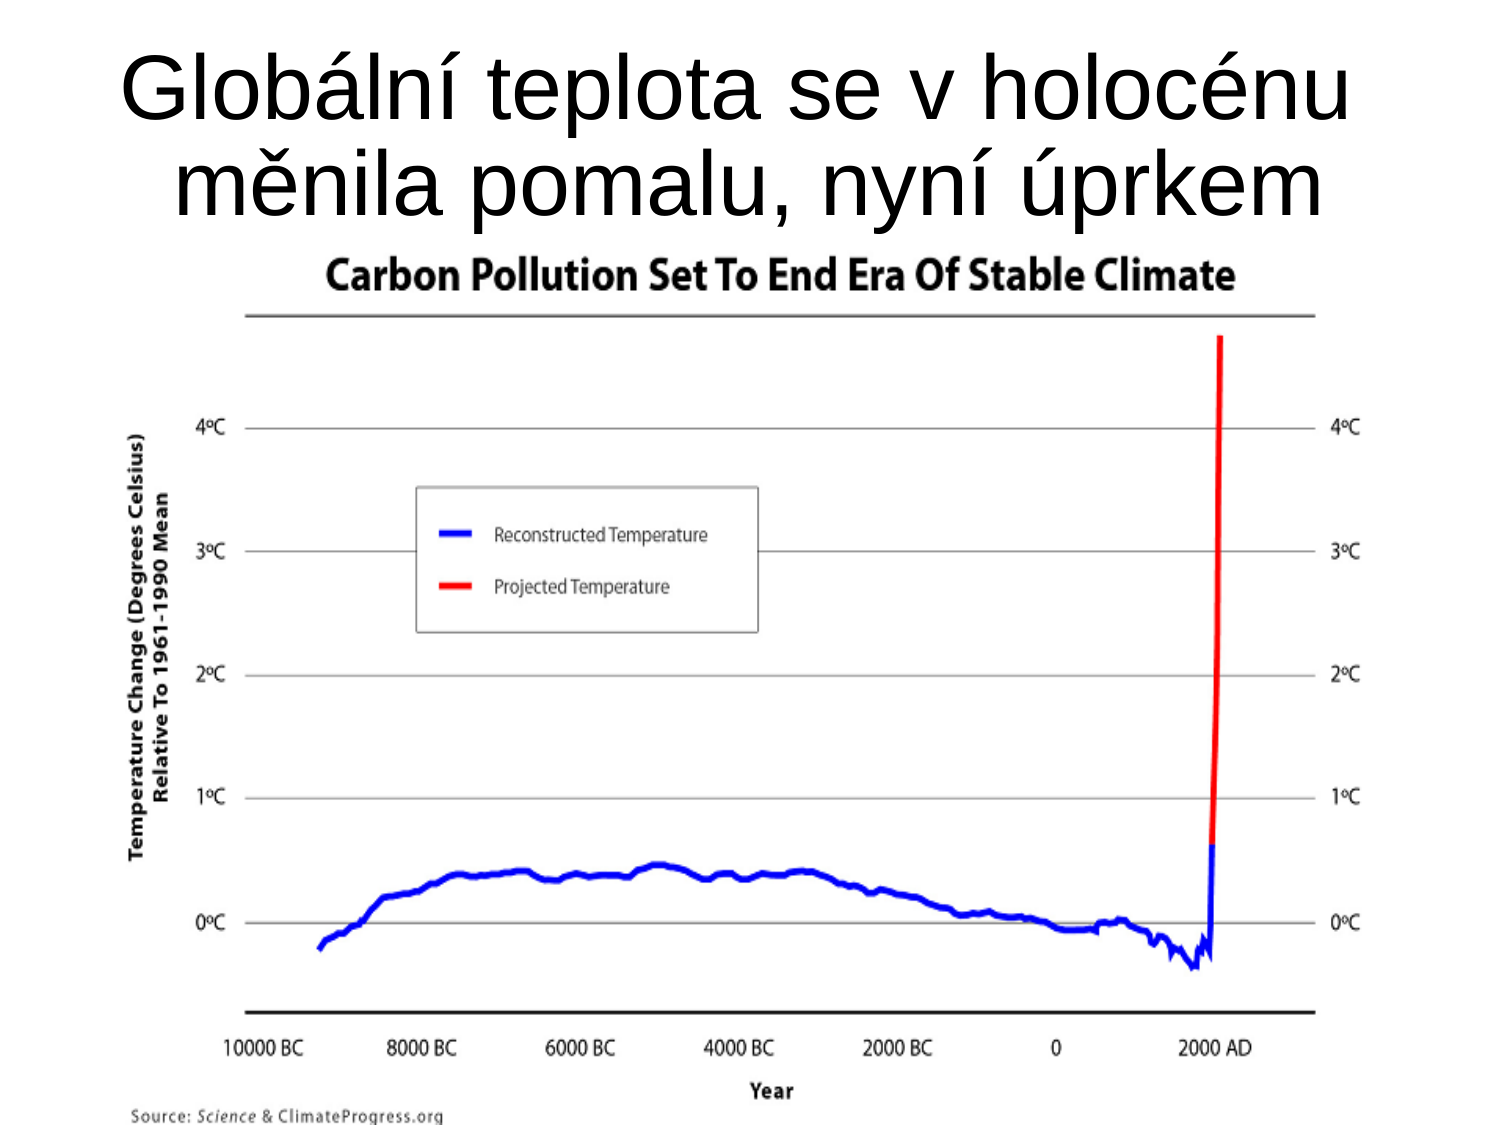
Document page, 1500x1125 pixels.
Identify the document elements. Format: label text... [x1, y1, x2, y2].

picture [88, 257, 1388, 1125]
title Globální teplota se v holocénu měnila pomalu, nyní úprkem [75, 21, 1425, 257]
